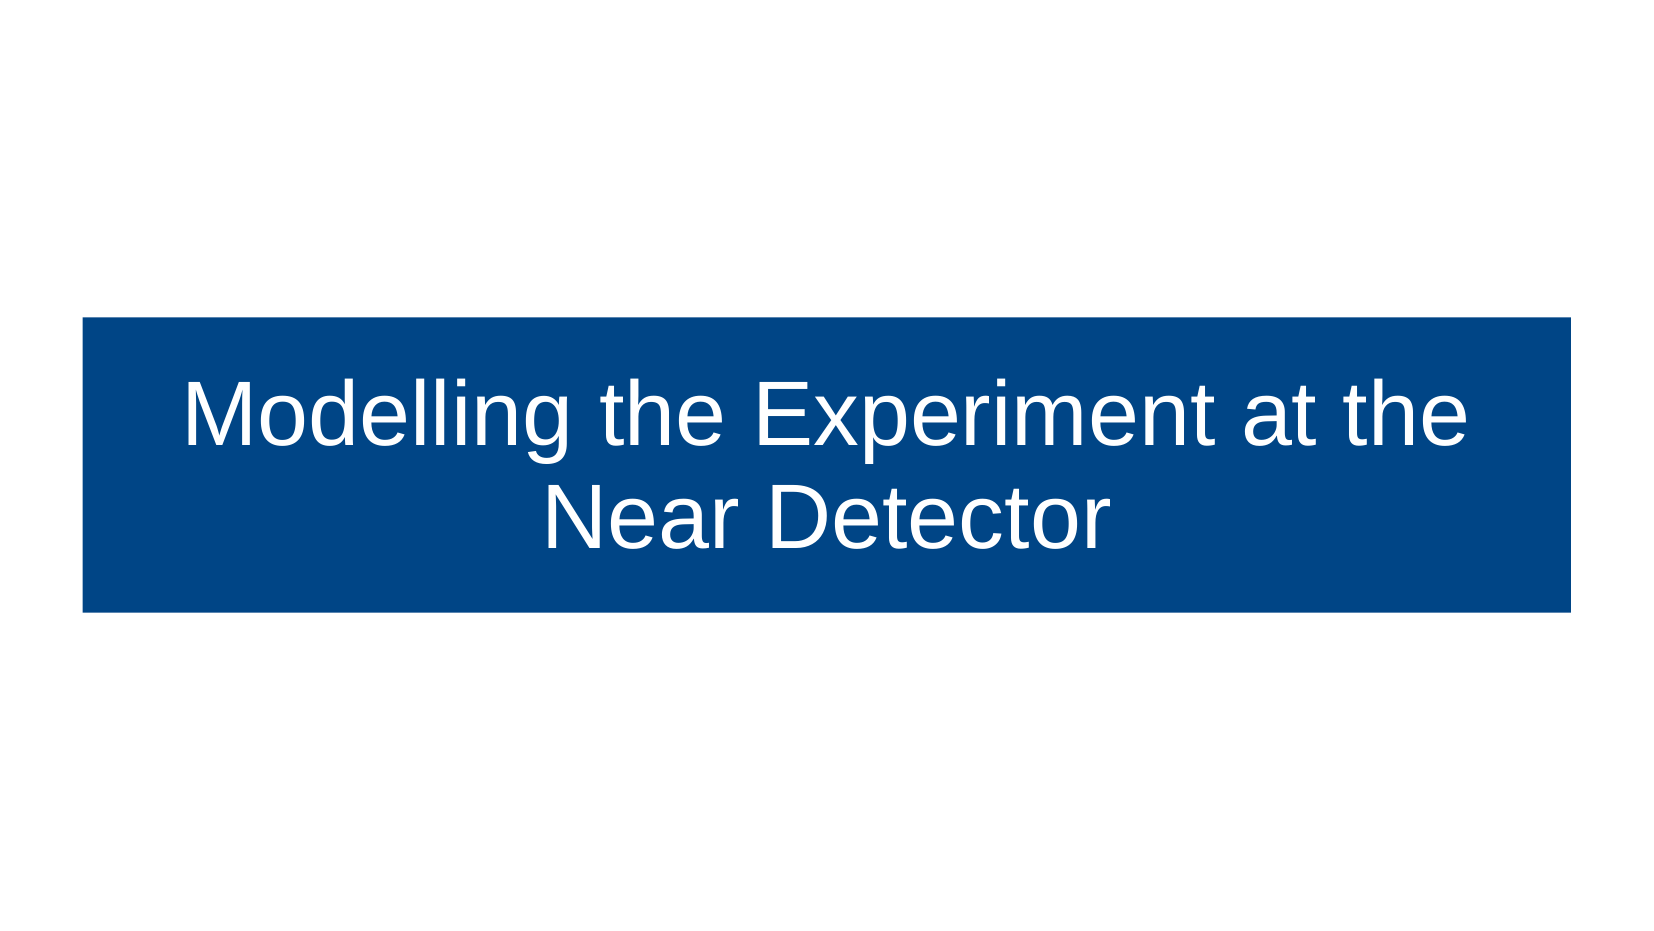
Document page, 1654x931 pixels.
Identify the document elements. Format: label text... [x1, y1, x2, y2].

title Modelling the Experiment at the Near Detector [82, 317, 1571, 613]
